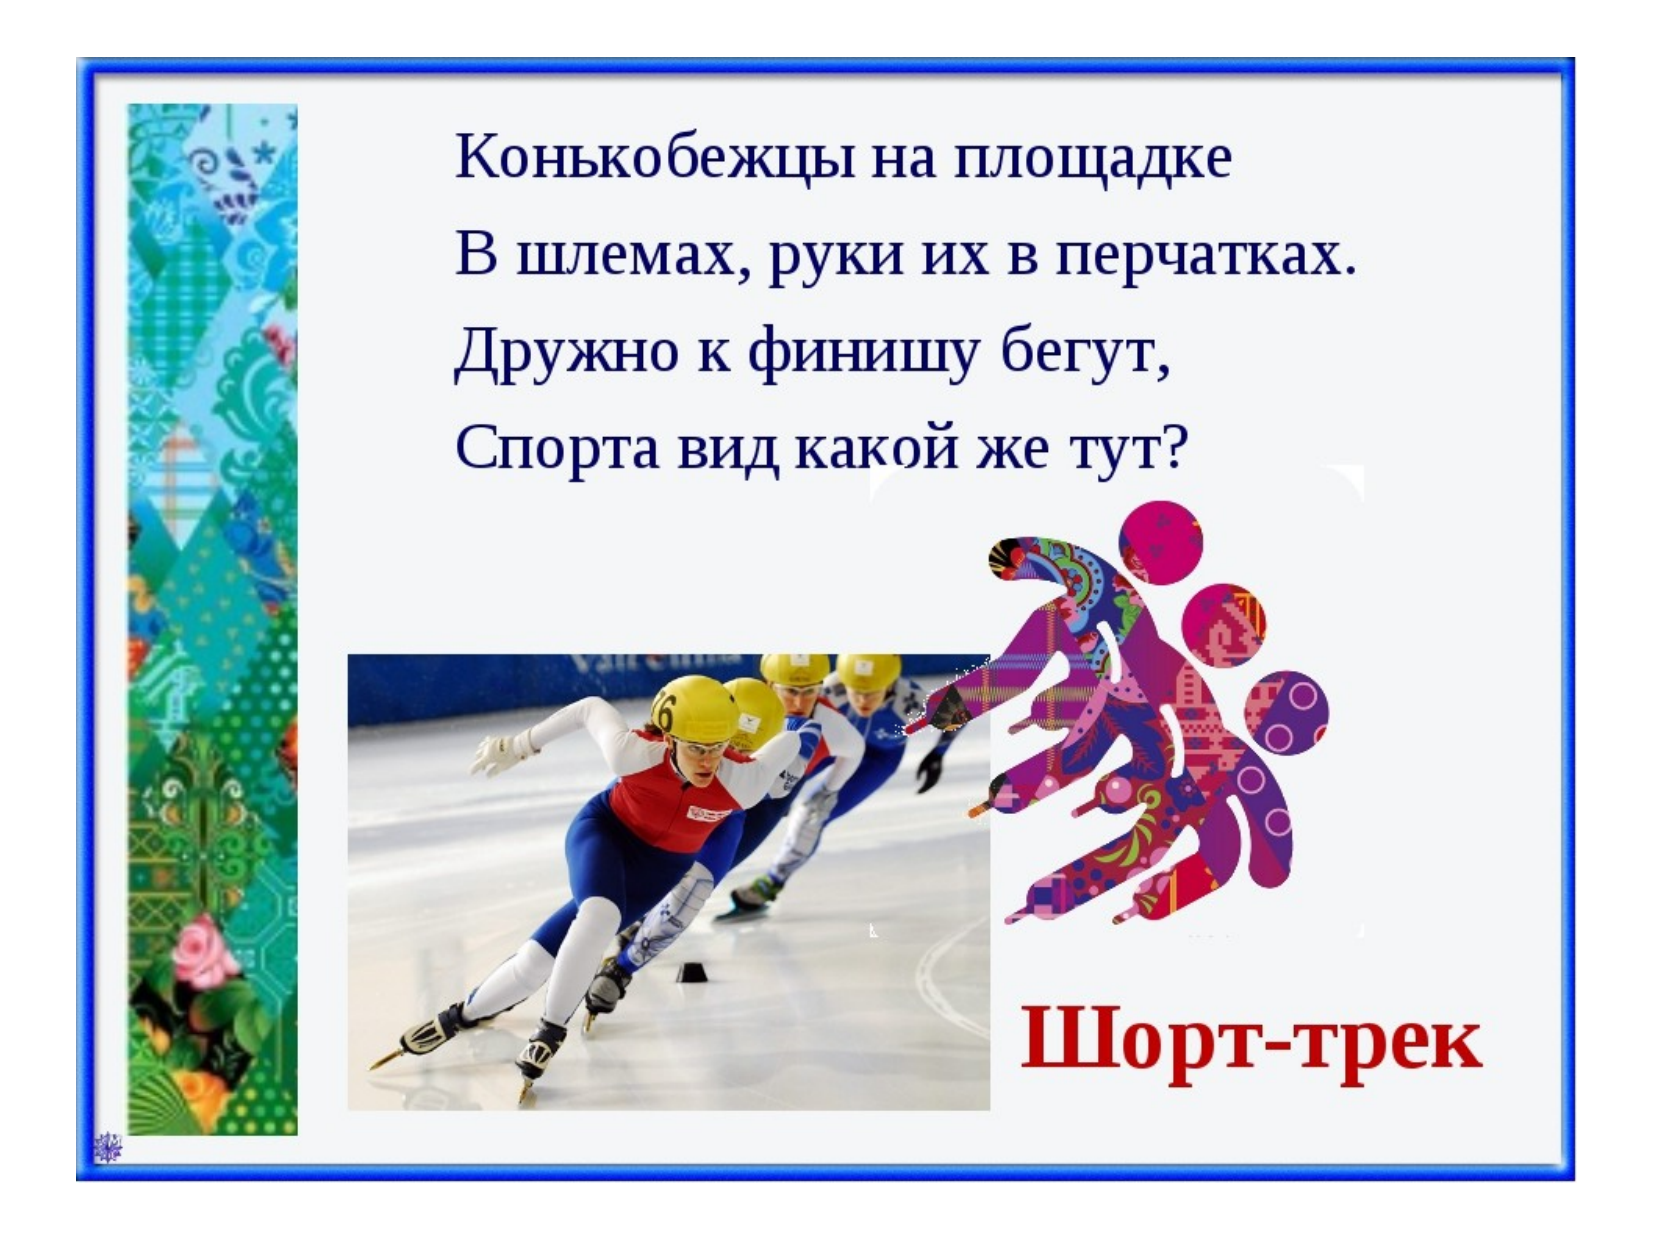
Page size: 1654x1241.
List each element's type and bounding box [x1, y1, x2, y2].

picture [76, 57, 1577, 1183]
